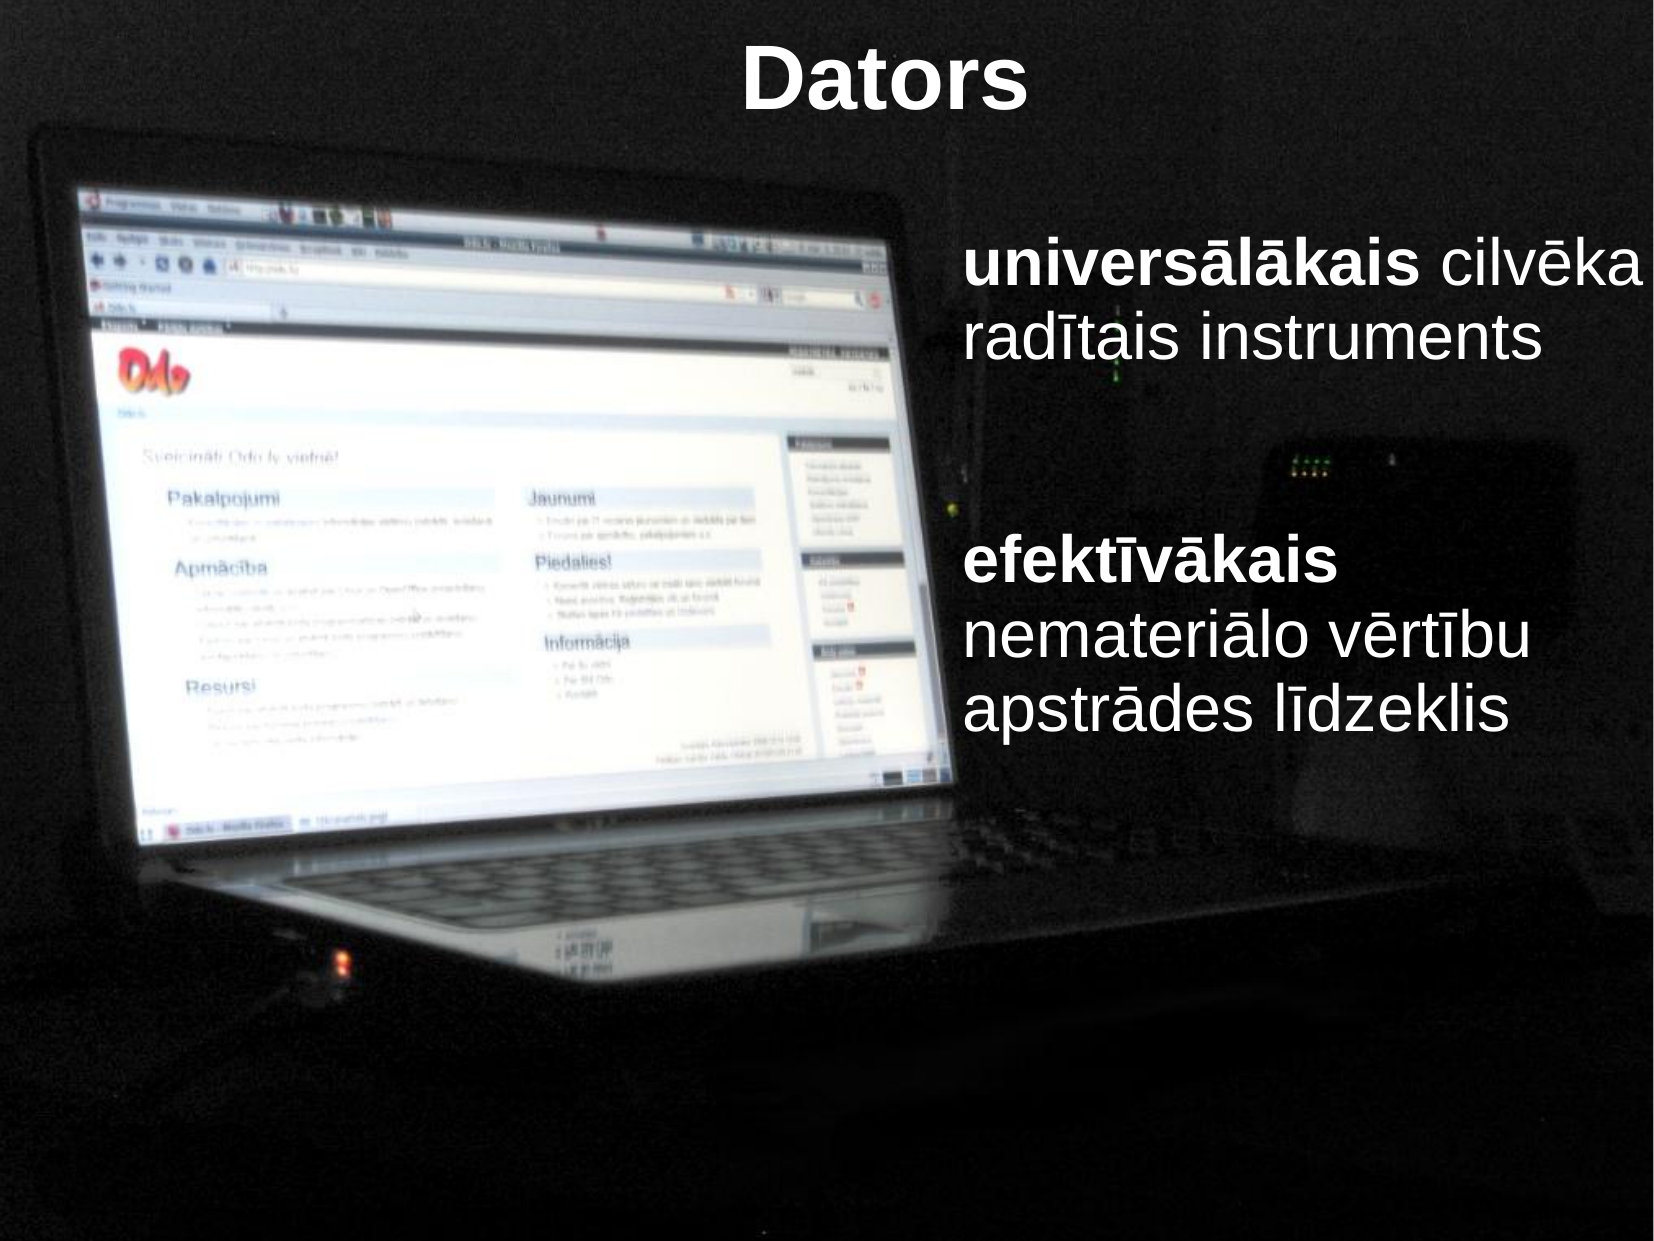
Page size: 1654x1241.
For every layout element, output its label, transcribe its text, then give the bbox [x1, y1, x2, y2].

text_box universālākais cilvēka radītais instruments efektīvākais nemateriālo vērtību apstrādes līdzeklis [891, 218, 1654, 754]
picture [0, 0, 1654, 1241]
title Dators [177, 29, 1595, 133]
